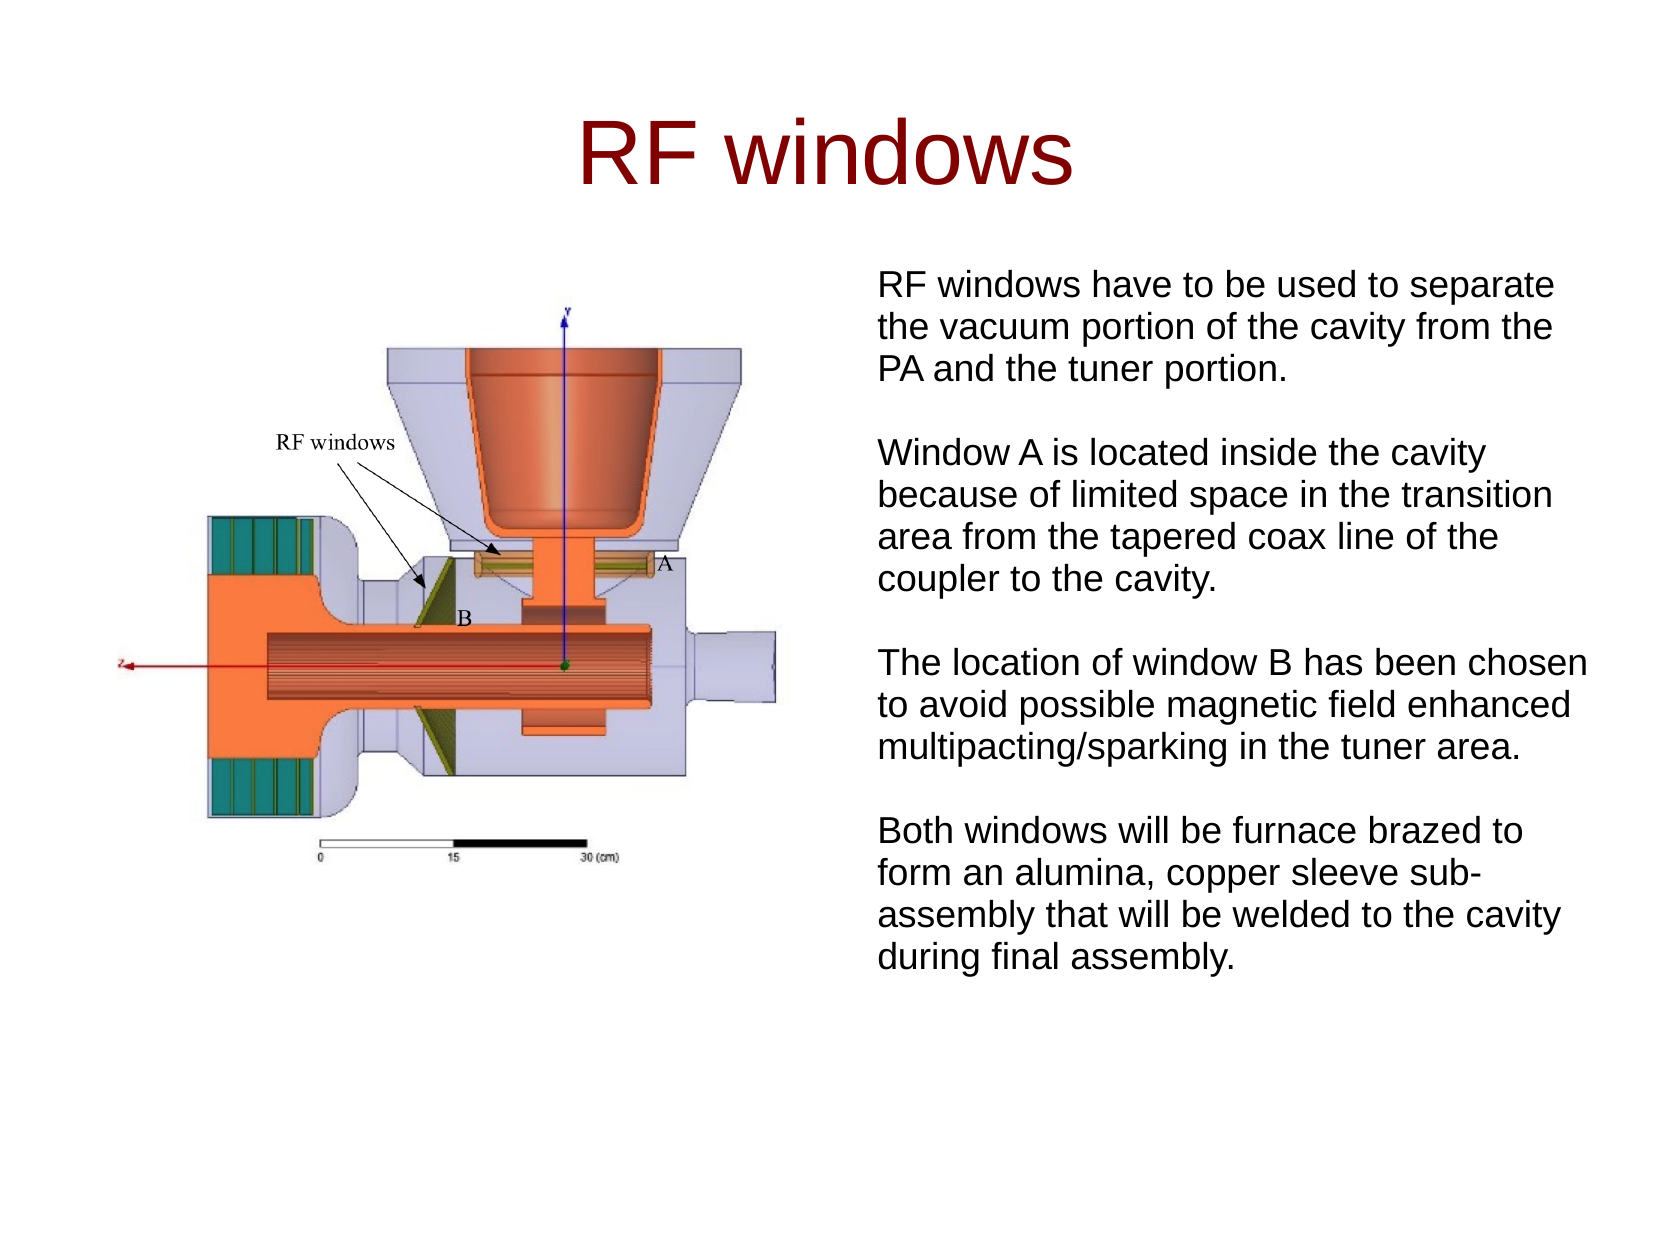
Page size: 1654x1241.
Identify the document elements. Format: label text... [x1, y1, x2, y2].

title RF windows [82, 49, 1571, 256]
text_box RF windows have to be used to separate the vacuum portion of the cavity from the PA and the tuner portion. Window A is located inside the cavity because of limited space in the transition area from the tapered coax line of the coupler to the cavity. The location of window B has been chosen to avoid possible magnetic field enhanced multipacting/sparking in the tuner area. Both windows will be furnace brazed to form an alumina, copper sleeve sub-assembly that will be welded to the cavity during final assembly. [862, 256, 1613, 1028]
picture [39, 217, 871, 946]
